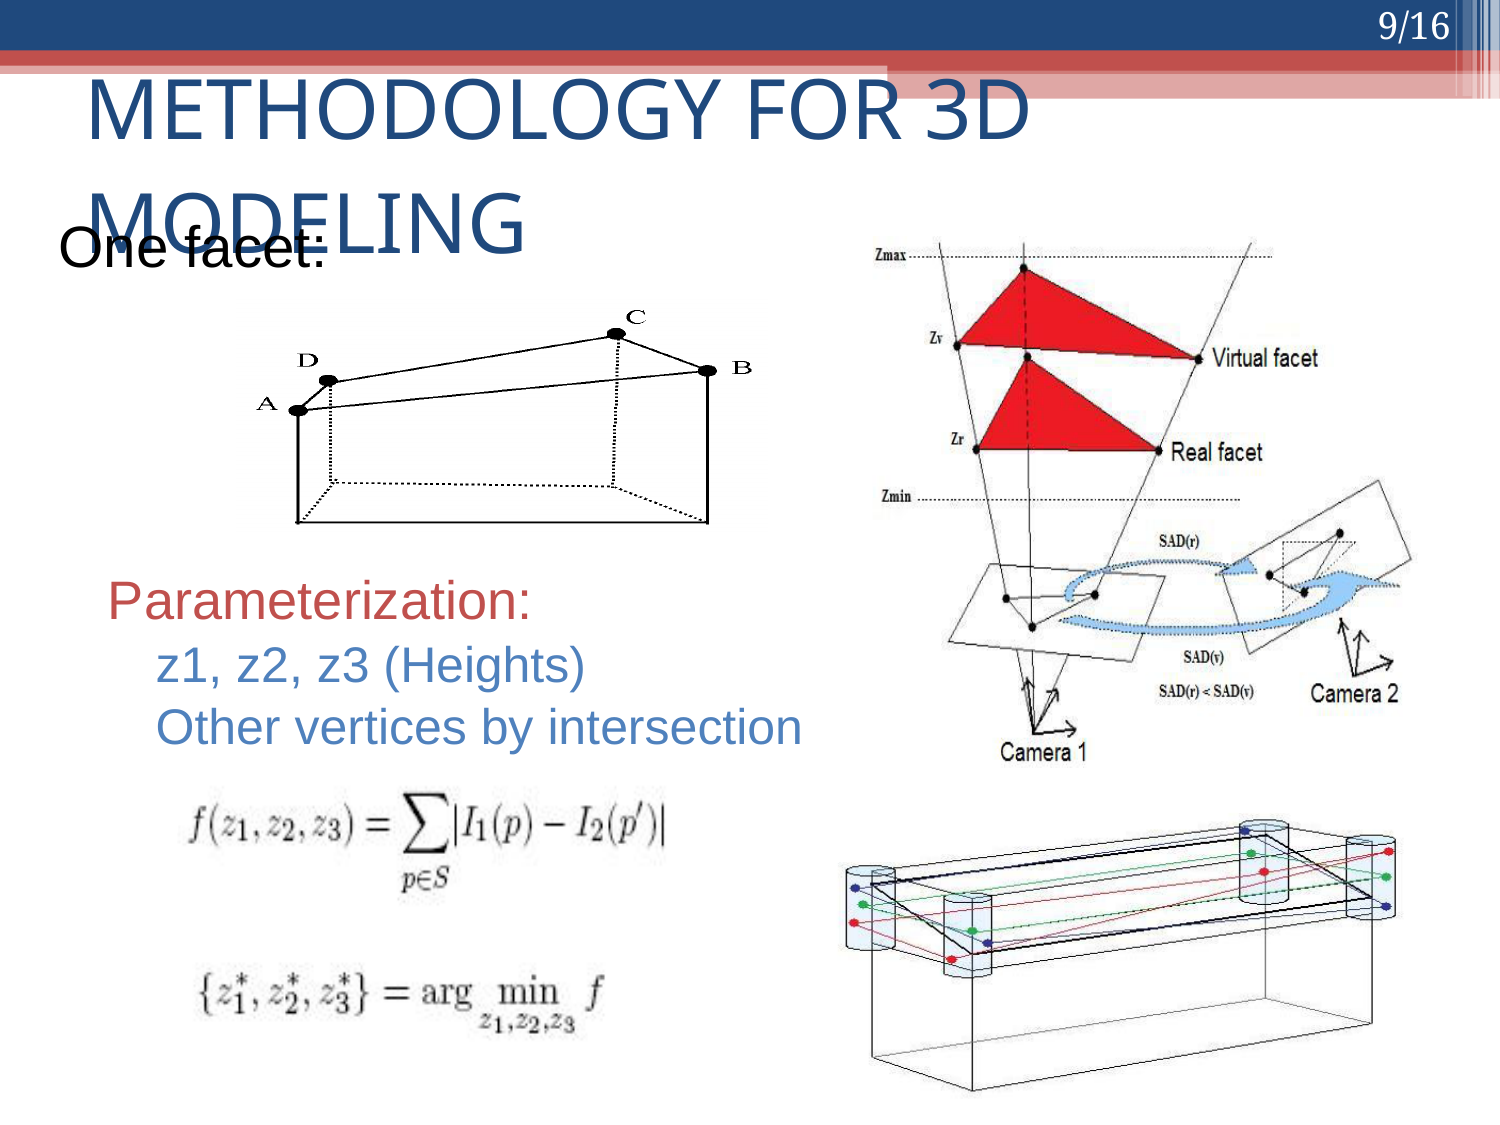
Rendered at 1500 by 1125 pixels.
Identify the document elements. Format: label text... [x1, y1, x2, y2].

picture [1329, 236, 1418, 768]
text_box <numéro>/16 [1299, 0, 1466, 61]
picture [177, 944, 650, 1063]
picture [177, 767, 680, 916]
title METHODOLOGY FOR 3D MODELING [70, 105, 1421, 223]
picture [236, 295, 768, 532]
picture [797, 797, 1477, 1123]
list One facet: Parameterization: z1, z2, z3 (Heights) Other vertices by intersection [25, 206, 1329, 1063]
